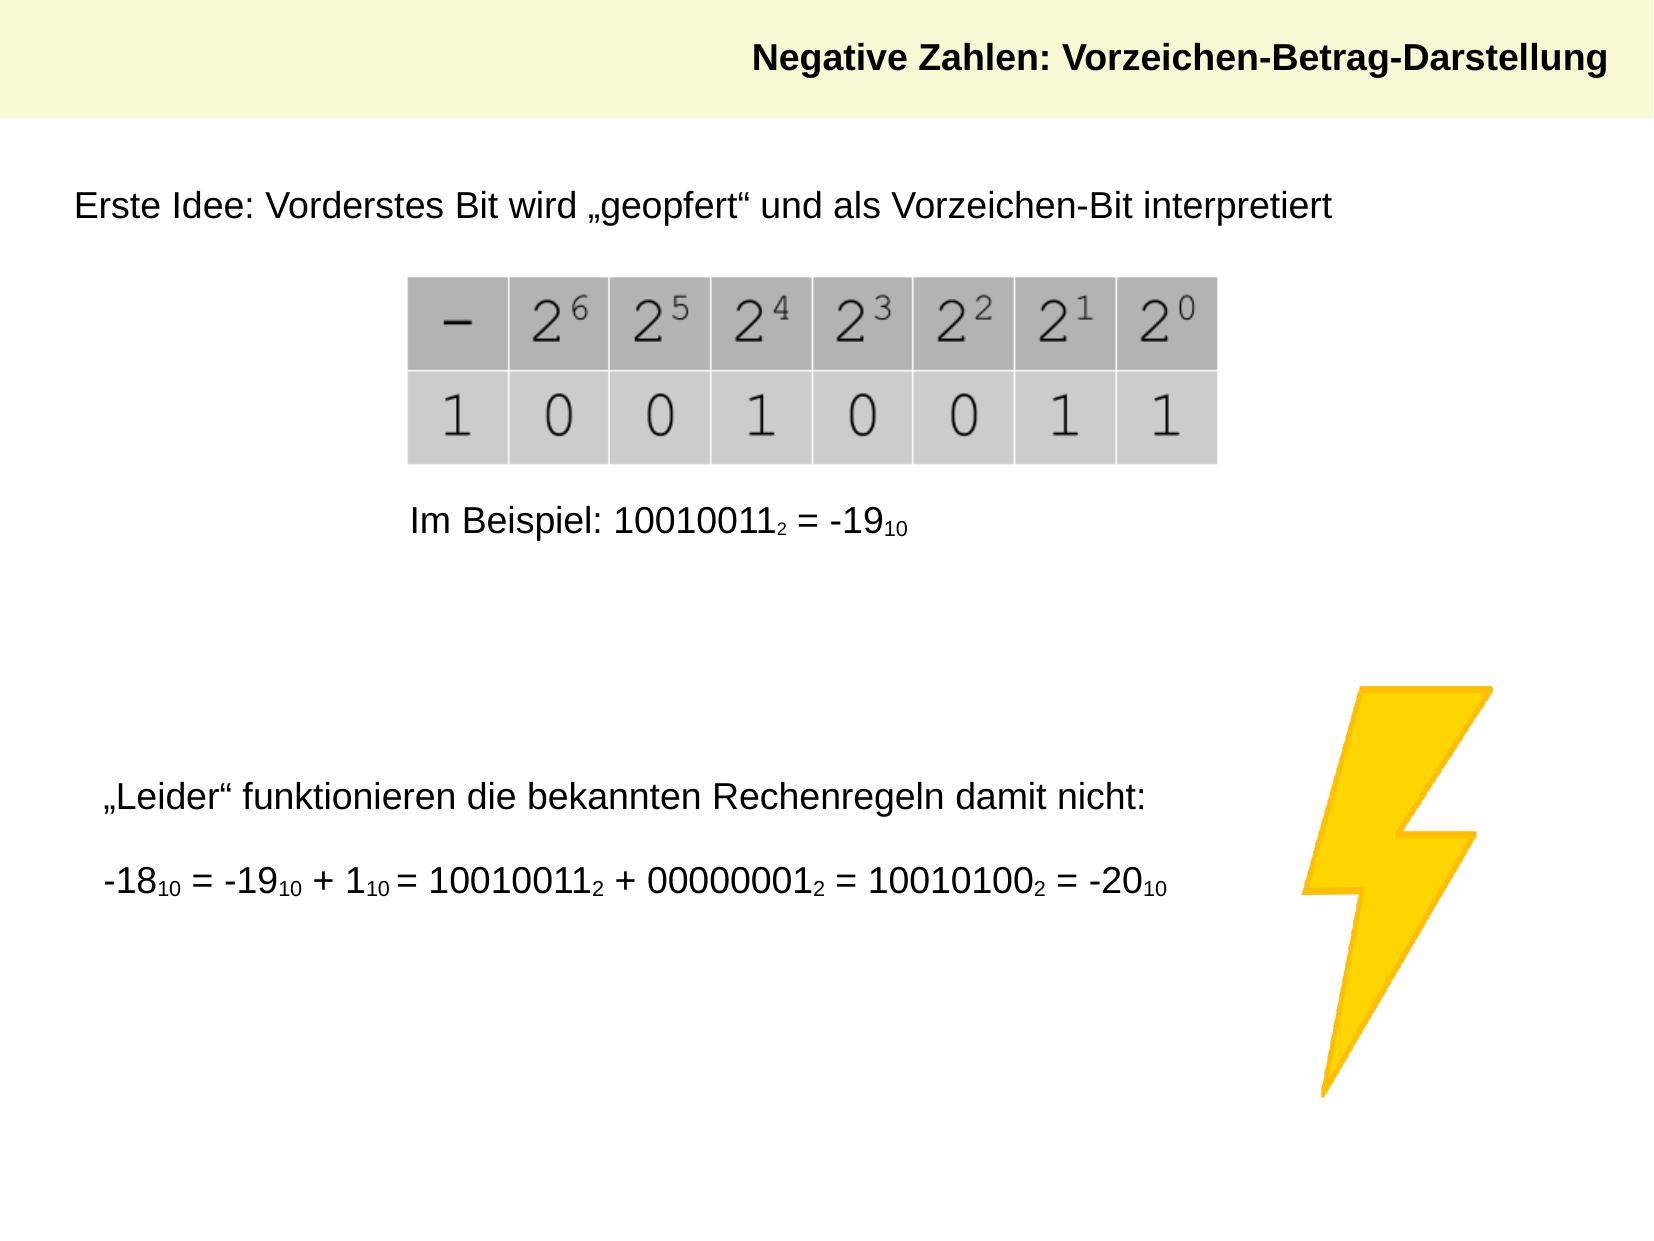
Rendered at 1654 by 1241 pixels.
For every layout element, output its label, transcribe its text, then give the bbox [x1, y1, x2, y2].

text_box „Leider“ funktionieren die bekannten Rechenregeln damit nicht: -1810 = -1910 + 110 = 100100112 + 000000012 = 100101002 = -2010 [88, 767, 1240, 945]
text_box Erste Idee: Vorderstes Bit wird „geopfert“ und als Vorzeichen-Bit interpretiert [59, 177, 1348, 235]
text_box Negative Zahlen: Vorzeichen-Betrag-Darstellung [708, 29, 1625, 129]
text_box [0, 0, 1654, 119]
picture [1240, 649, 1538, 1105]
text_box Im Beispiel: 100100112 = -1910 [394, 491, 1126, 591]
picture [394, 265, 1241, 477]
